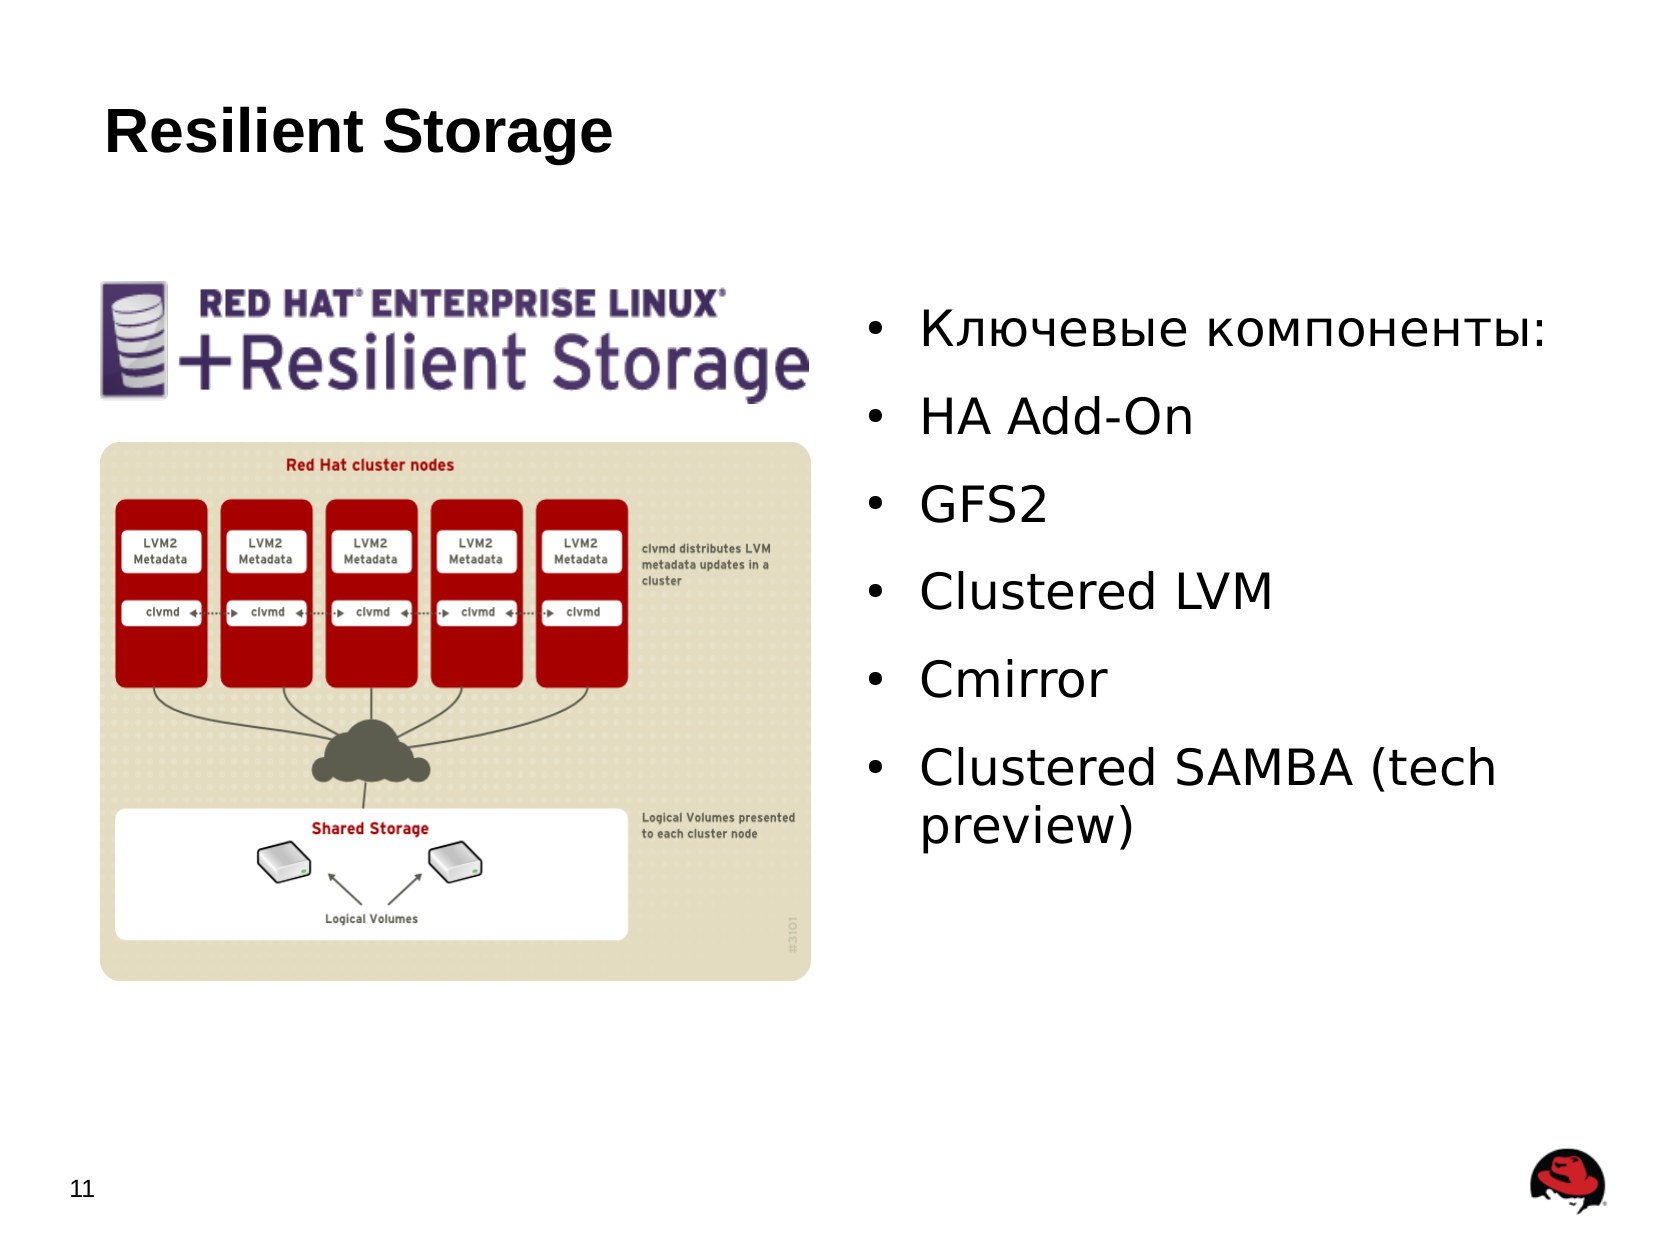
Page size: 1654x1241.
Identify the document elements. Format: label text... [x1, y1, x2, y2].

picture [100, 281, 809, 404]
list Ключевые компоненты: HA Add-On GFS2 Clustered LVM Cmirror Clustered SAMBA (tech preview) [848, 300, 1576, 1119]
picture [100, 442, 811, 981]
picture [1529, 1146, 1613, 1224]
title Resilient Storage [82, 37, 1571, 226]
